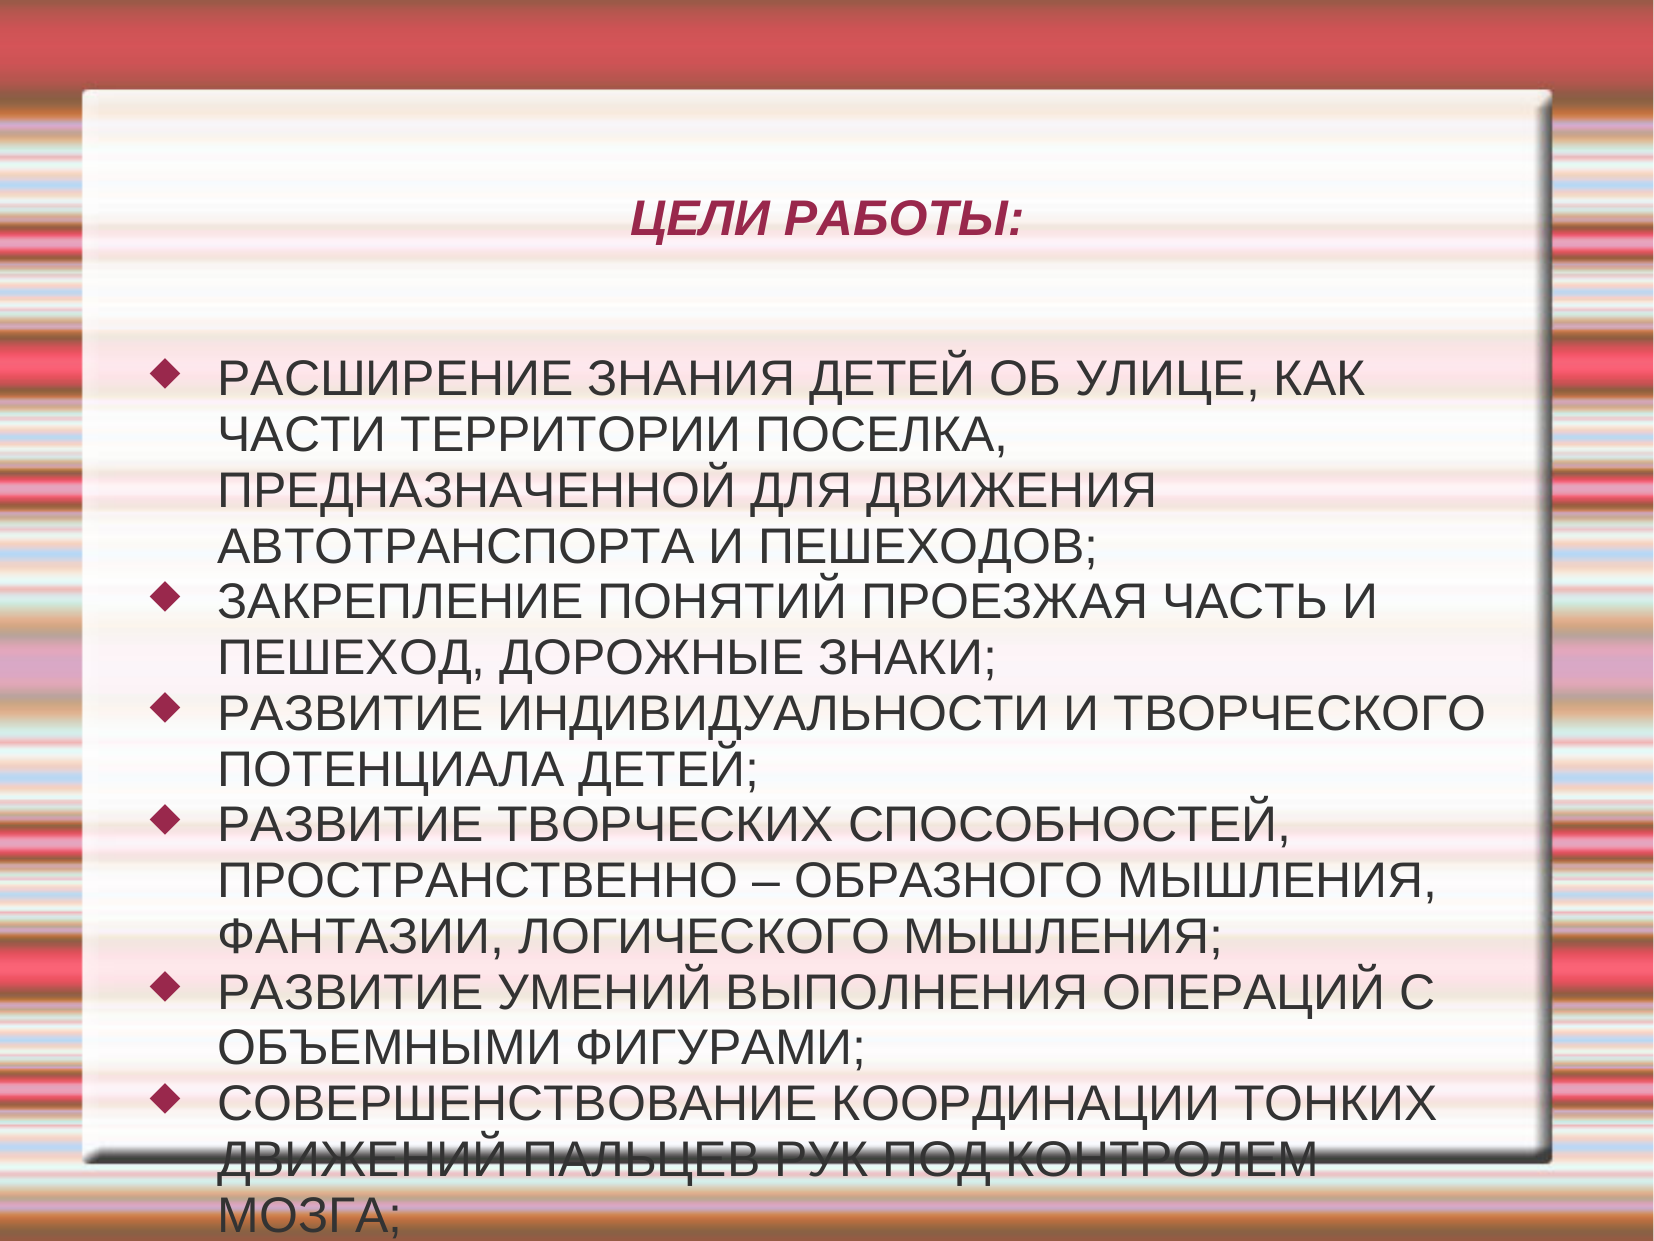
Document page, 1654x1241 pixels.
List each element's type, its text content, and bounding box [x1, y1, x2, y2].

list РАСШИРЕНИЕ ЗНАНИЯ ДЕТЕЙ ОБ УЛИЦЕ, КАК ЧАСТИ ТЕРРИТОРИИ ПОСЕЛКА, ПРЕДНАЗНАЧЕННОЙ ДЛЯ ДВИЖЕНИЯ АВТОТРАНСПОРТА И ПЕШЕХОДОВ; ЗАКРЕПЛЕНИЕ ПОНЯТИЙ ПРОЕЗЖАЯ ЧАСТЬ И ПЕШЕХОД, ДОРОЖНЫЕ ЗНАКИ; РАЗВИТИЕ ИНДИВИДУАЛЬНОСТИ И ТВОРЧЕСКОГО ПОТЕНЦИАЛА ДЕТЕЙ; РАЗВИТИЕ ТВОРЧЕСКИХ СПОСОБНОСТЕЙ, ПРОСТРАНСТВЕННО – ОБРАЗНОГО МЫШЛЕНИЯ, ФАНТАЗИИ, ЛОГИЧЕСКОГО МЫШЛЕНИЯ; РАЗВИТИЕ УМЕНИЙ ВЫПОЛНЕНИЯ ОПЕРАЦИЙ С ОБЪЕМНЫМИ ФИГУРАМИ; СОВЕРШЕНСТВОВАНИЕ КООРДИНАЦИИ ТОНКИХ ДВИЖЕНИЙ ПАЛЬЦЕВ РУК ПОД КОНТРОЛЕМ МОЗГА; [134, 350, 1516, 1241]
title ЦЕЛИ РАБОТЫ: [121, 114, 1534, 322]
picture [0, 0, 1654, 1241]
